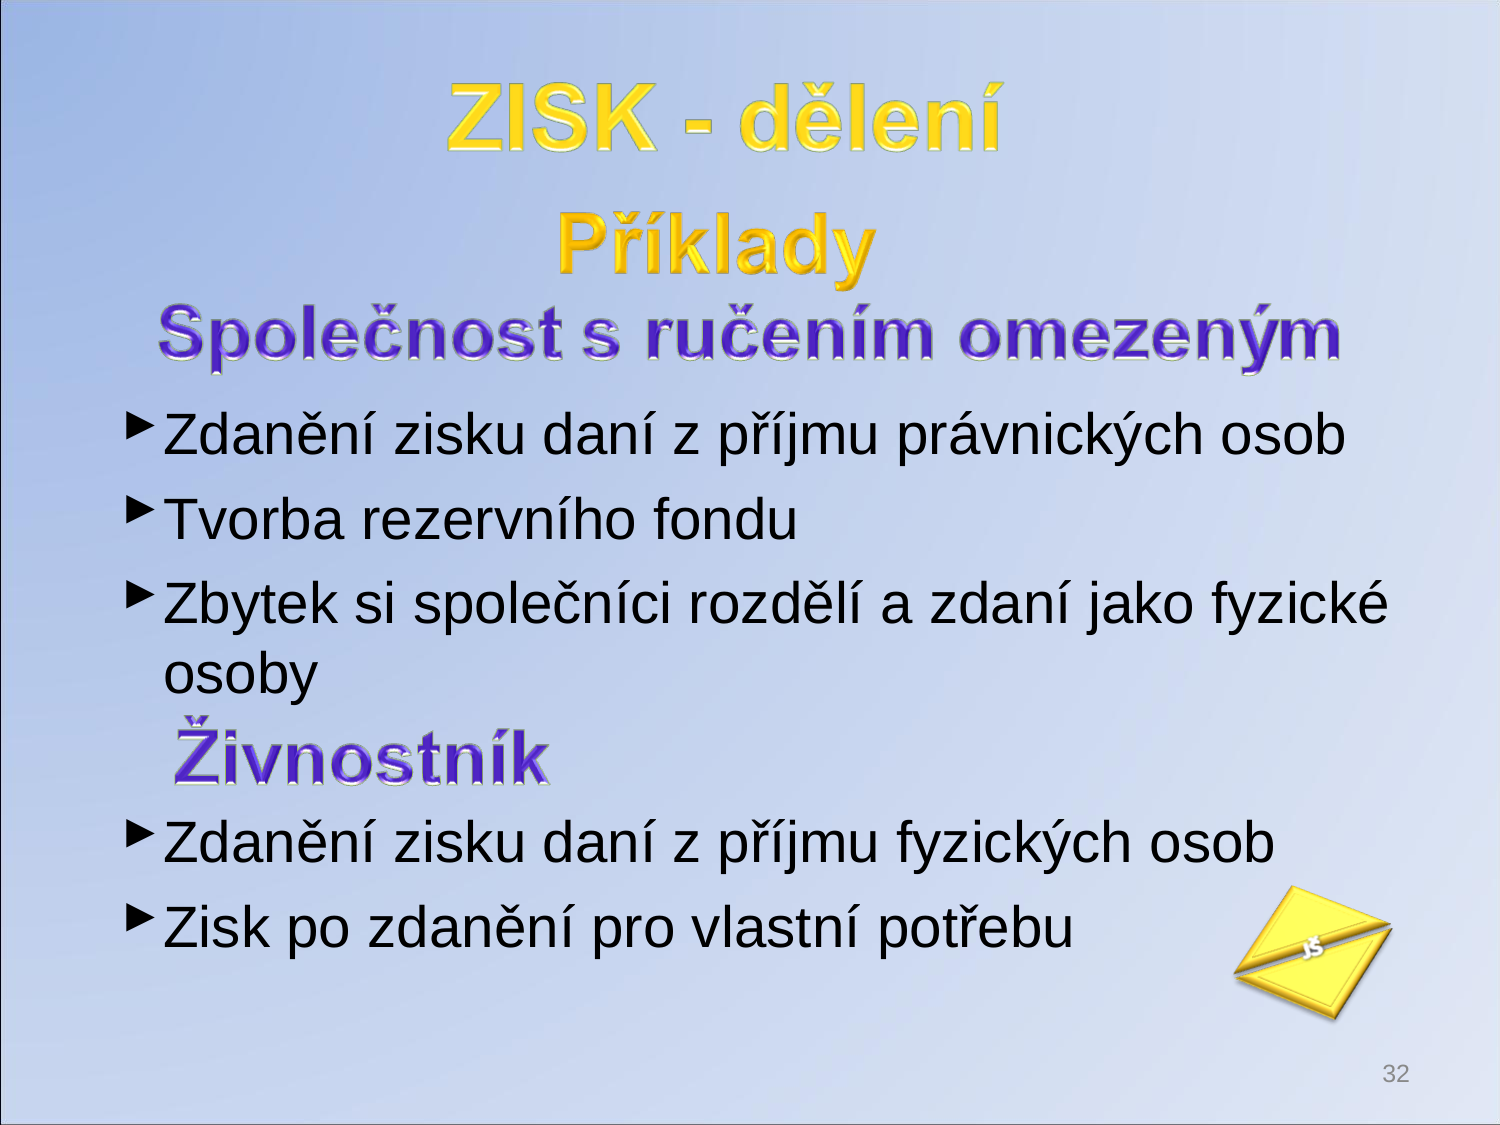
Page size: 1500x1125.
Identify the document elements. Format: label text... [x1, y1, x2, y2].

picture [0, 0, 1500, 1125]
text_box <číslo> [1074, 1042, 1426, 1103]
list Zdanění zisku daní z příjmu právnických osob Tvorba rezervního fondu Zbytek si společníci rozdělí a zdaní jako fyzické osoby Zdanění zisku daní z příjmu fyzických osob Zisk po zdanění pro vlastní potřebu [88, 219, 1436, 1052]
